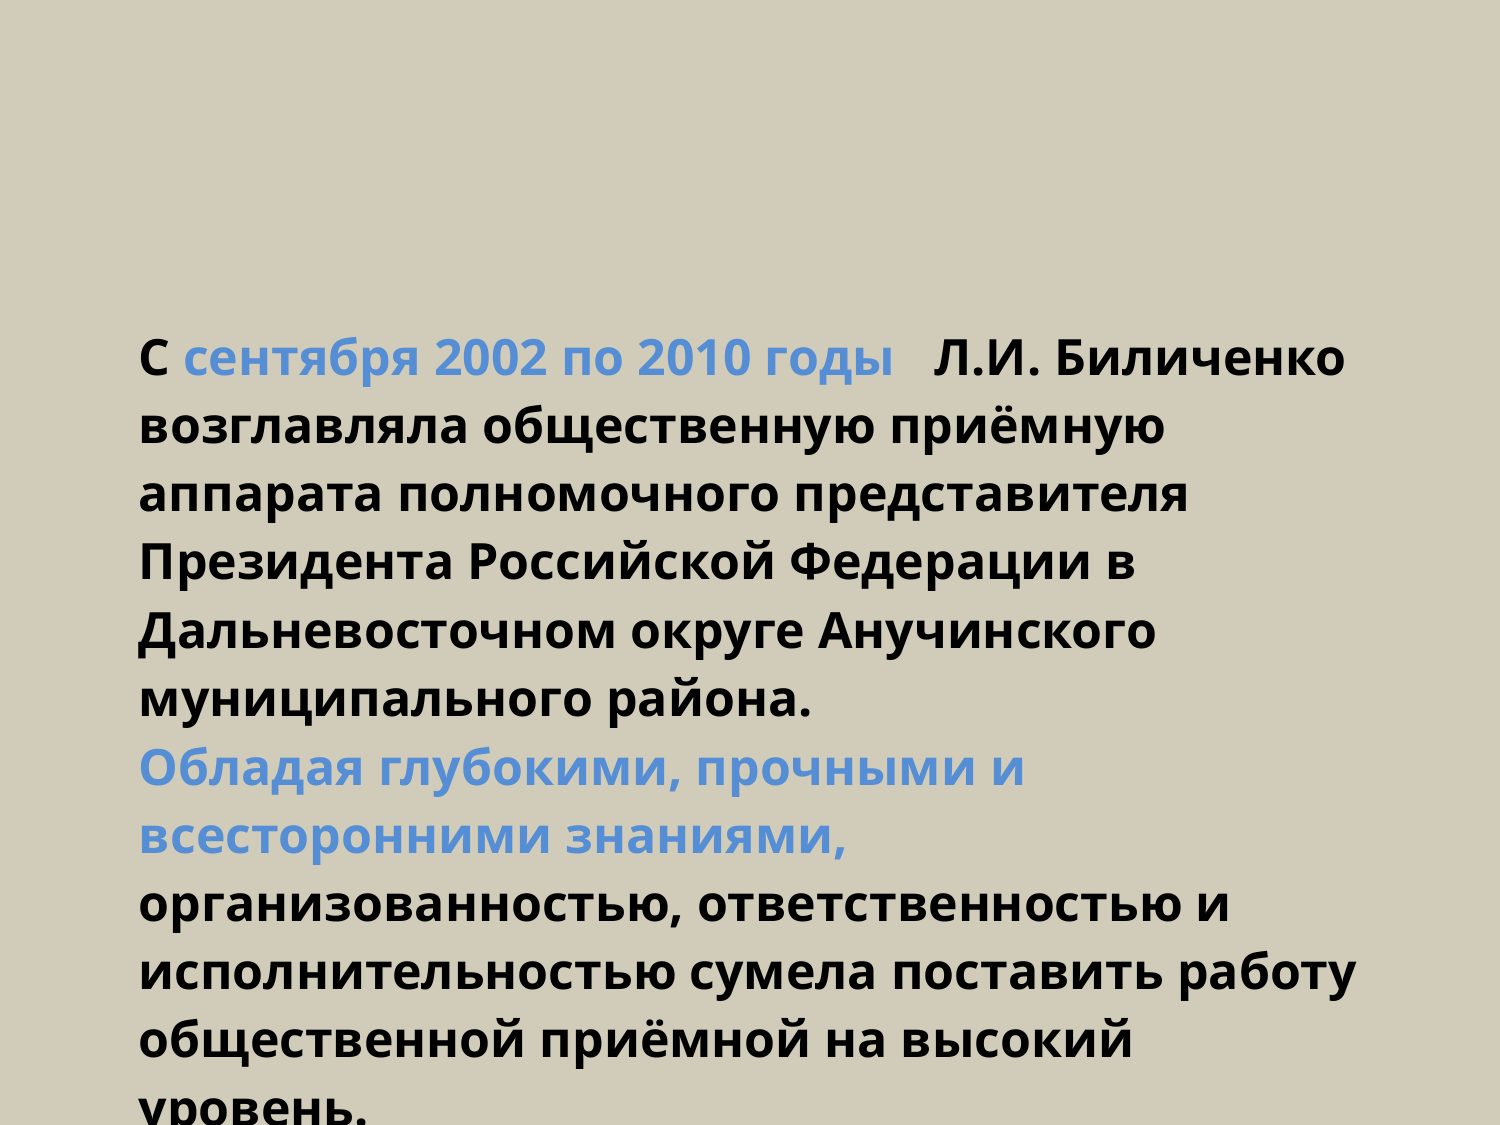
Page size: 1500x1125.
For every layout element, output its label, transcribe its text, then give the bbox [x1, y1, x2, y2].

text_box С сентября 2002 по 2010 годы Л.И. Биличенко возглавляла общественную приёмную аппарата полномочного представителя Президента Российской Федерации в Дальневосточном округе Анучинского муниципального района. Обладая глубокими, прочными и всесторонними знаниями, организованностью, ответственностью и исполнительностью сумела поставить работу общественной приёмной на высокий уровень. Л.И. Биличенко при осуществлении своей общественной деятельности тесно взаимодействует с органами государственной власти, местного самоуправления,участвует в общественно-значимых мероприятиях района. [123, 314, 1388, 1125]
